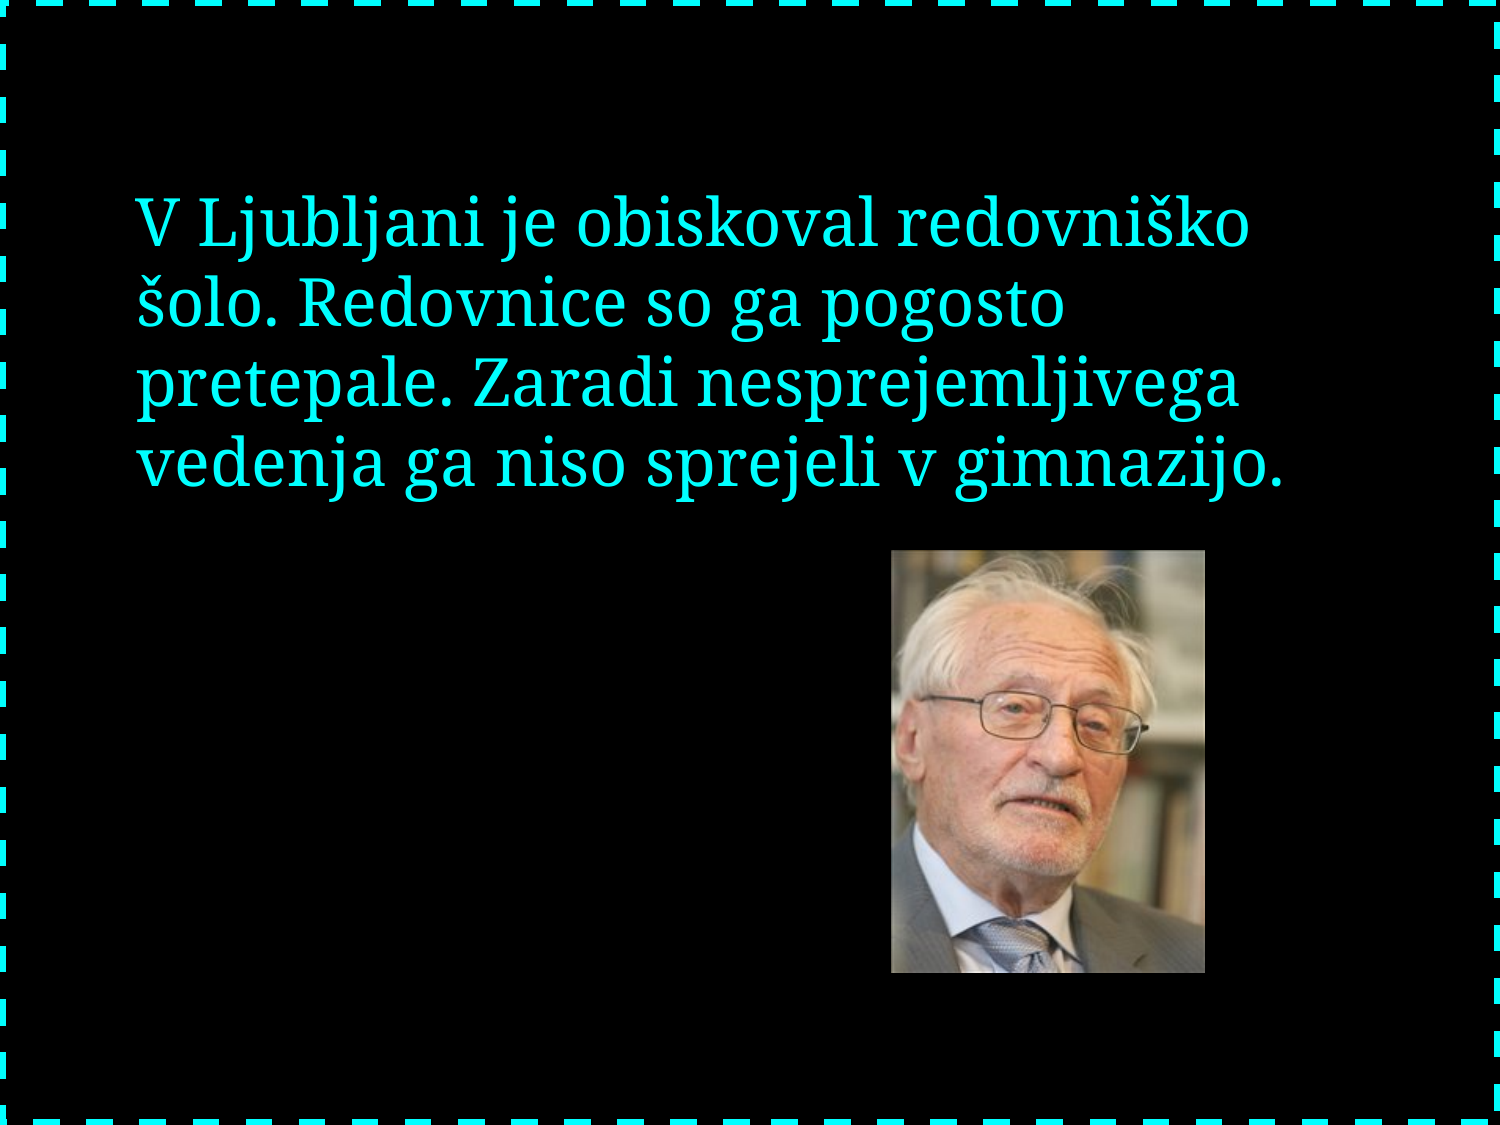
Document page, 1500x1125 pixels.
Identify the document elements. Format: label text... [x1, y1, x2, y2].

picture [891, 550, 1205, 973]
list V Ljubljani je obiskoval redovniško šolo. Redovnice so ga pogosto pretepale. Zaradi nesprejemljivega vedenja ga niso sprejeli v gimnazijo. [64, 172, 1415, 527]
